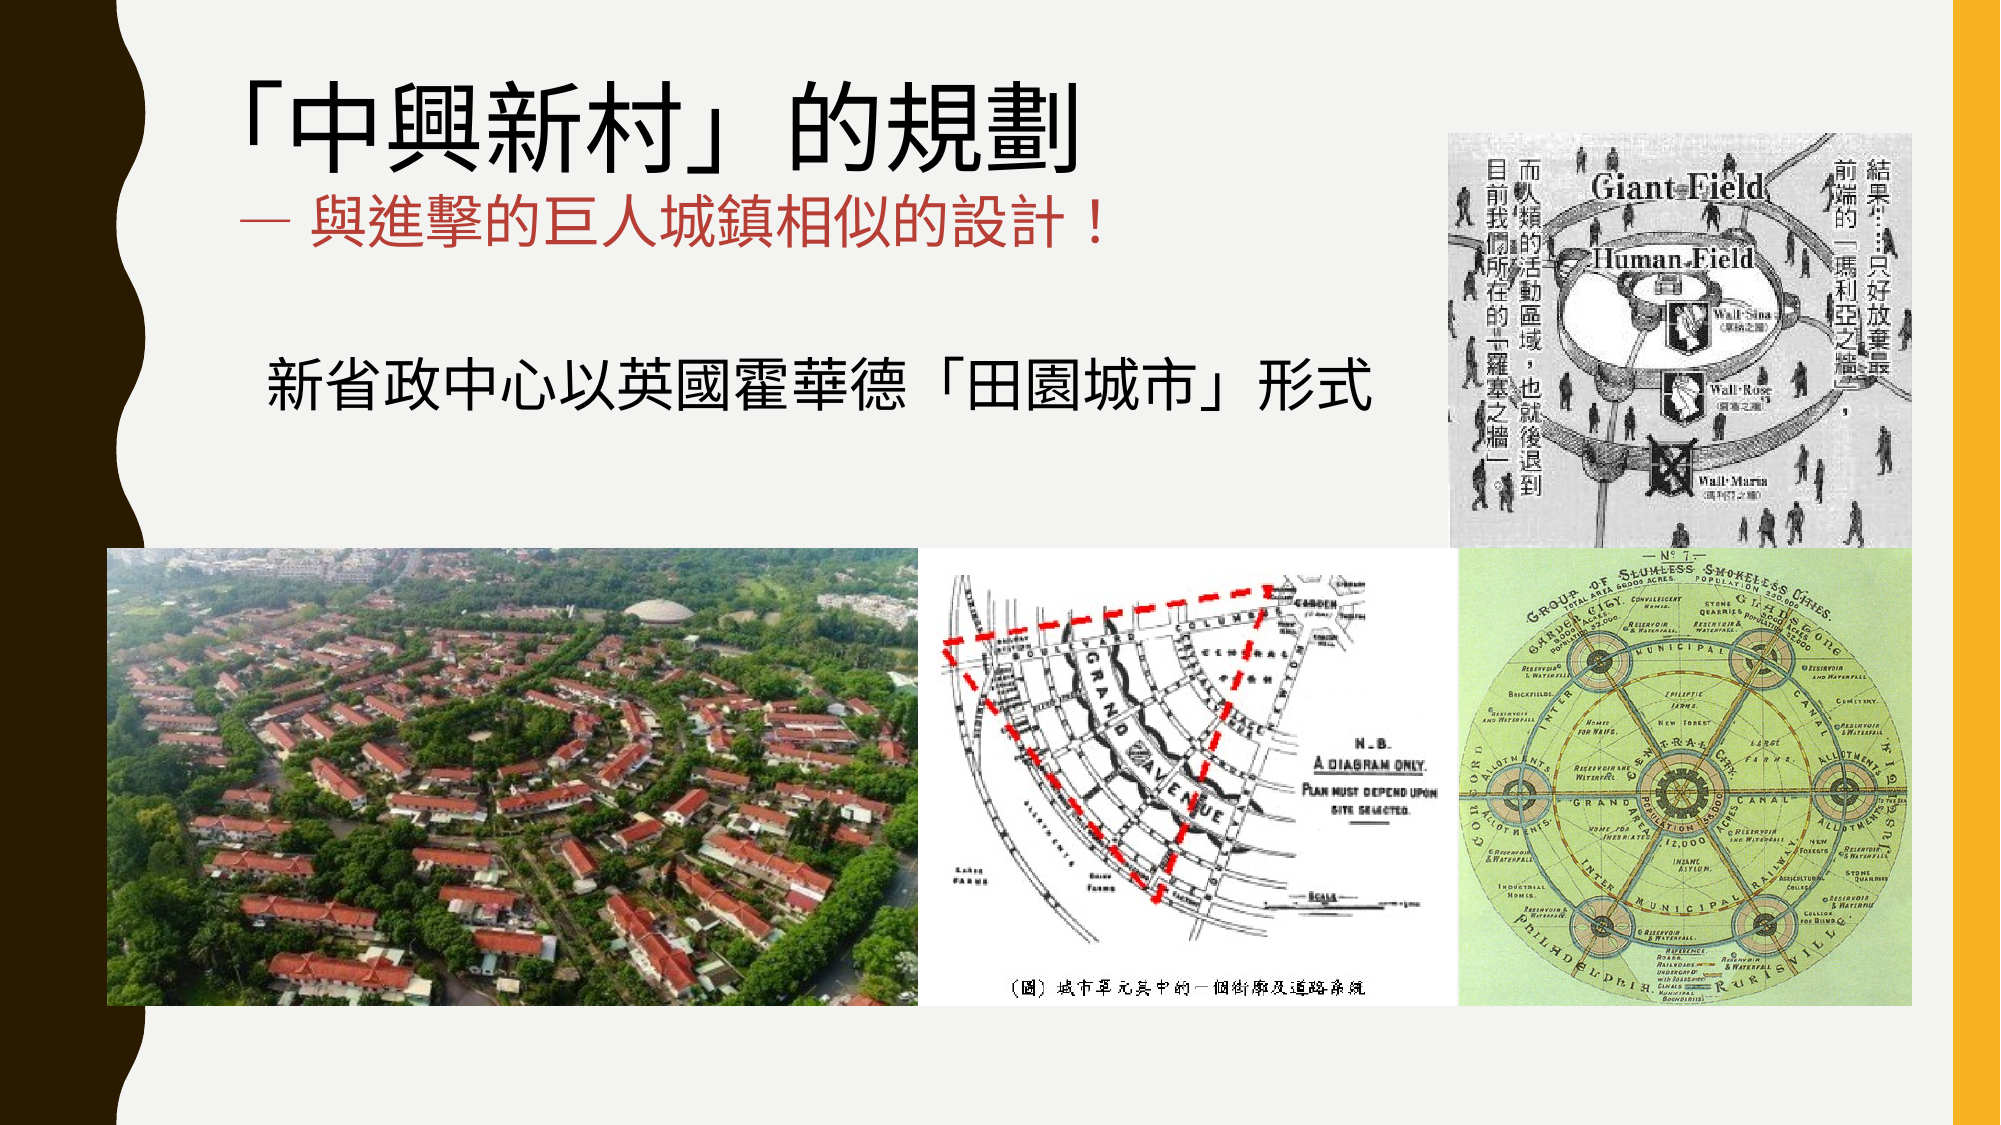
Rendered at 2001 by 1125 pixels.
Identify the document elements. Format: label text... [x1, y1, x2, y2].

picture [107, 133, 1912, 1006]
text_box 新省政中心以英國霍華德「田園城市」形式 [252, 340, 1448, 426]
text_box 「中興新村」的規劃 —與進擊的巨人城鎮相似的設計！ [170, 58, 1140, 263]
